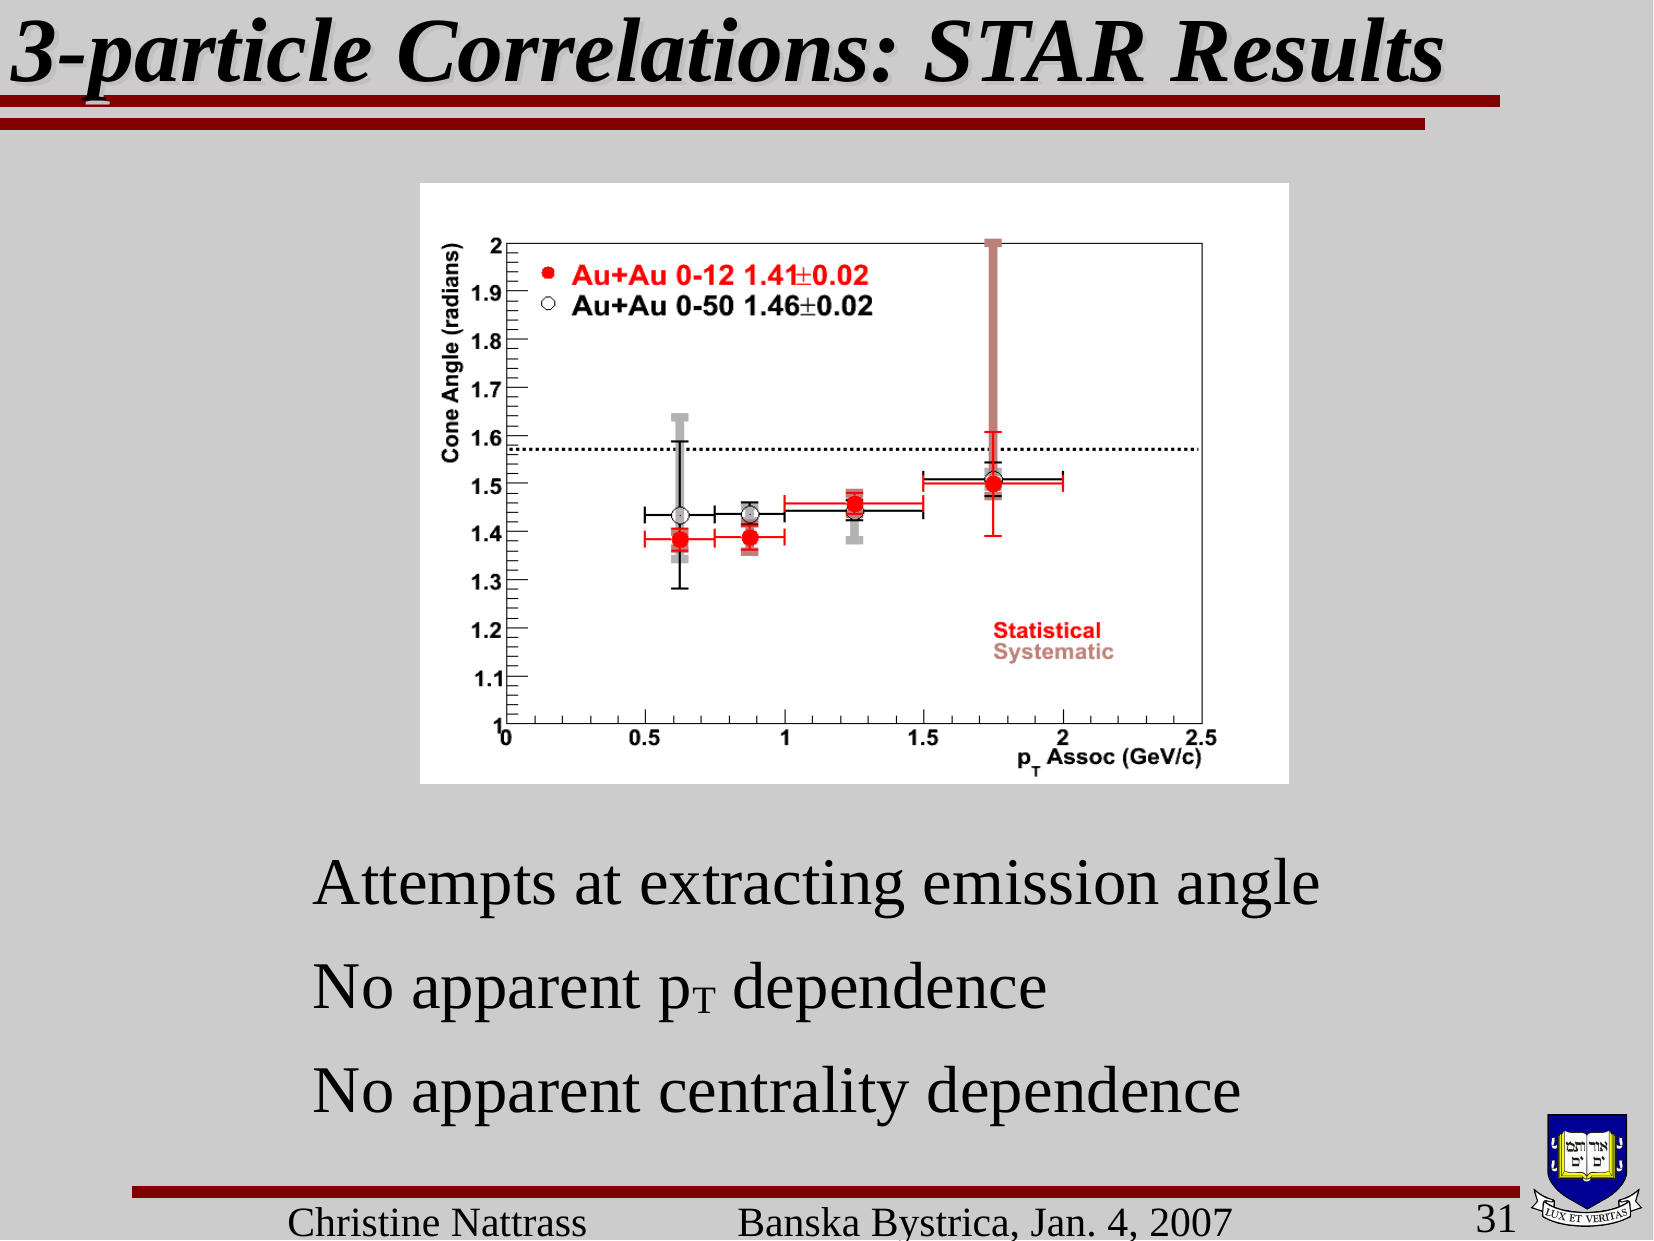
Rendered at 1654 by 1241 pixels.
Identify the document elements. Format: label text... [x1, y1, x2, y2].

list Attempts at extracting emission angle No apparent pT dependence No apparent centrality dependence [295, 845, 1413, 1231]
picture [1530, 1114, 1643, 1227]
title 3-particle Correlations: STAR Results [11, 0, 1512, 154]
picture [420, 183, 1289, 784]
